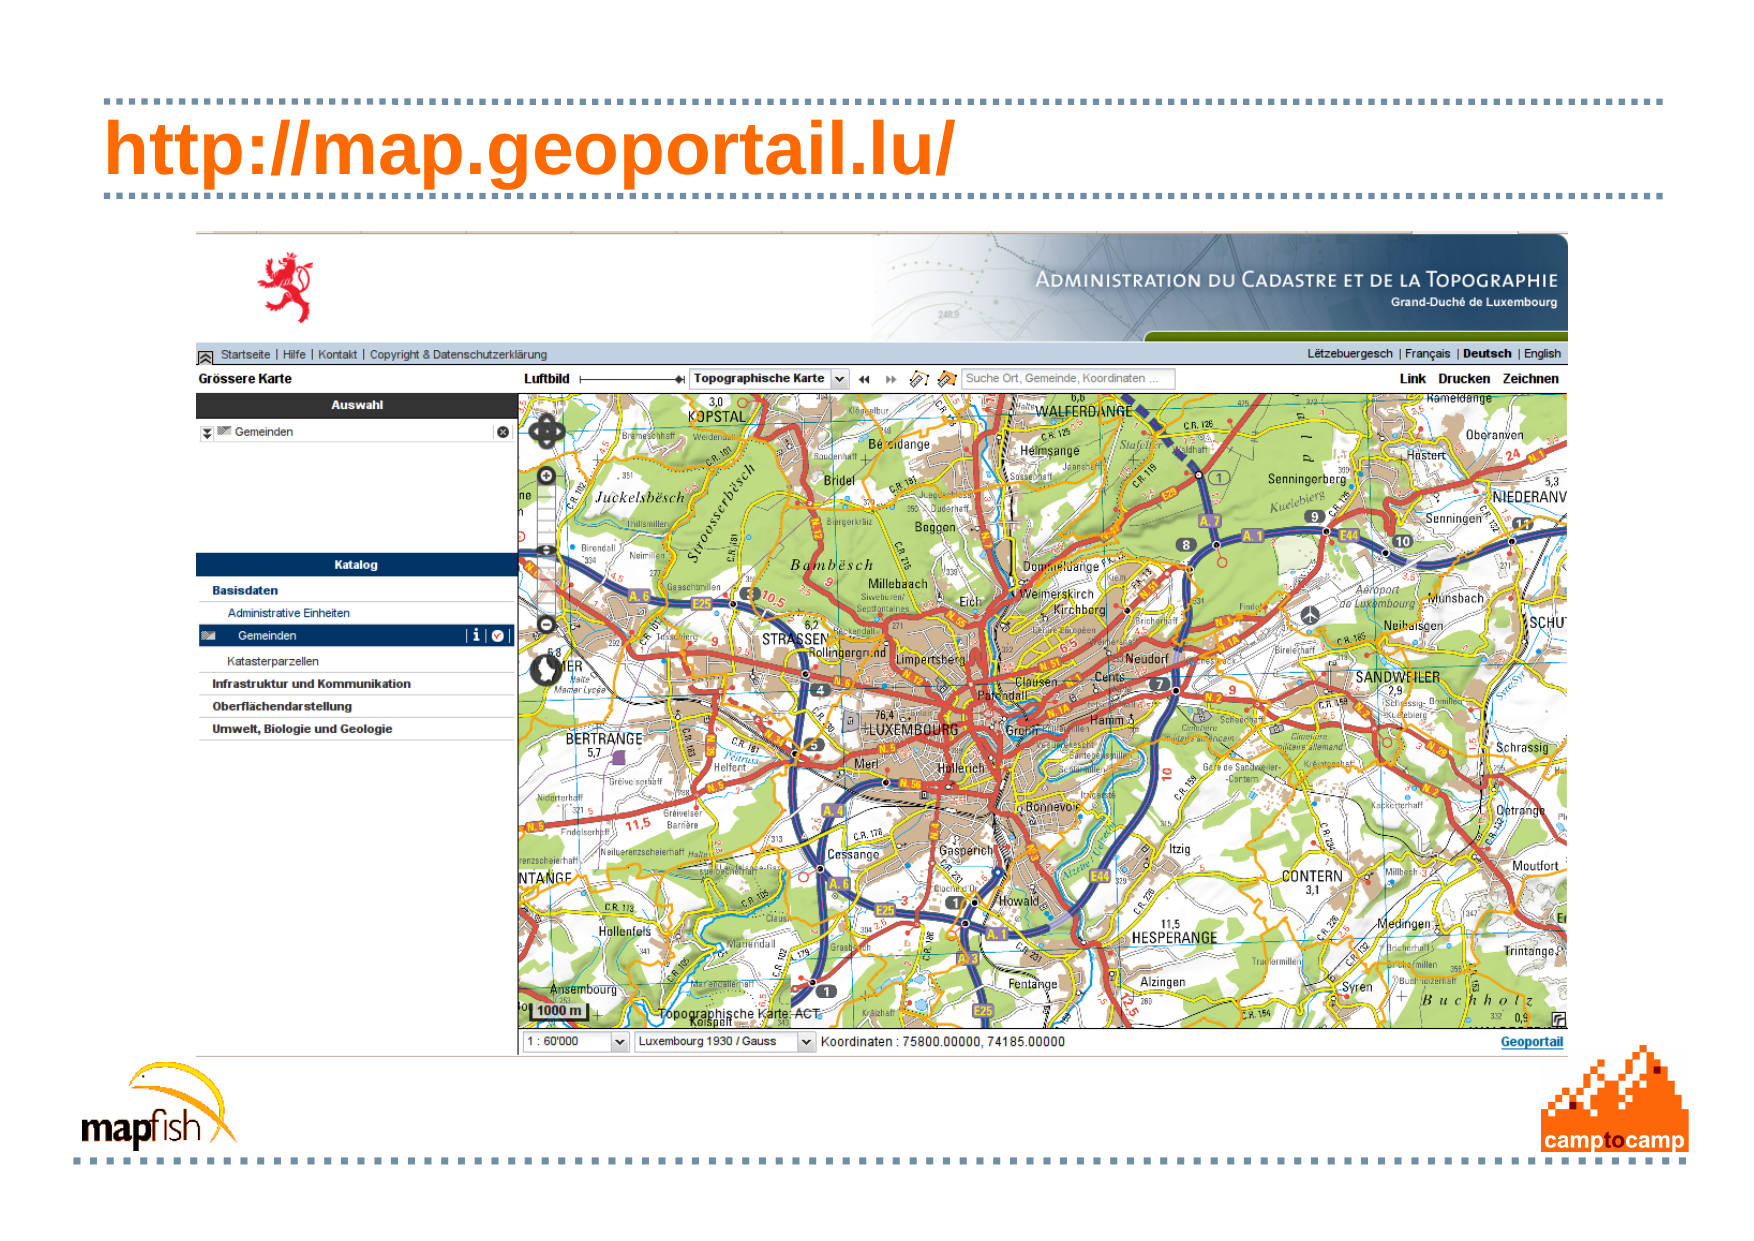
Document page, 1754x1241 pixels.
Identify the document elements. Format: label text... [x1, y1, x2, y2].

picture [196, 231, 1689, 1152]
title http://map.geoportail.lu/ [103, 104, 1660, 193]
picture [82, 1062, 237, 1151]
